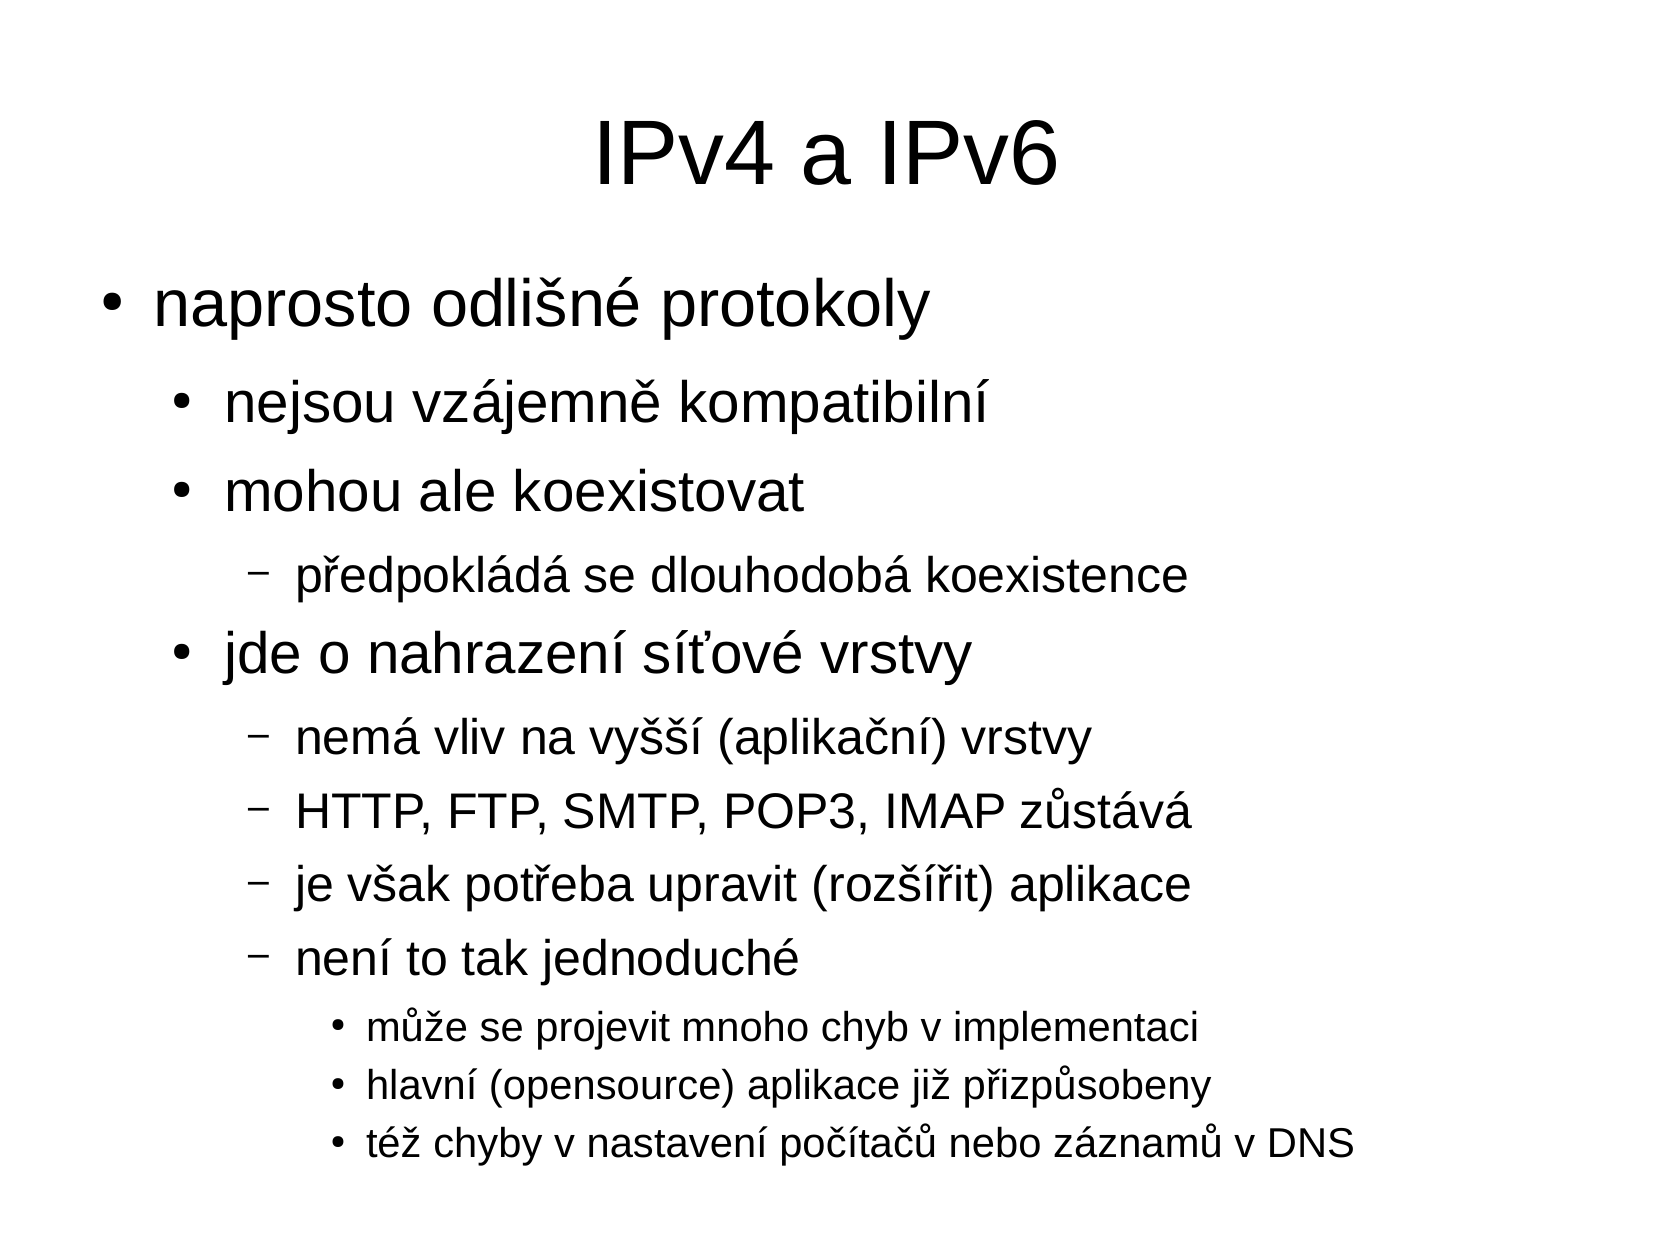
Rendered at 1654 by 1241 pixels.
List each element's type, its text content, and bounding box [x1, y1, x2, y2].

list naprosto odlišné protokoly nejsou vzájemně kompatibilní mohou ale koexistovat předpokládá se dlouhodobá koexistence jde o nahrazení síťové vrstvy nemá vliv na vyšší (aplikační) vrstvy HTTP, FTP, SMTP, POP3, IMAP zůstává je však potřeba upravit (rozšířit) aplikace není to tak jednoduché může se projevit mnoho chyb v implementaci hlavní (opensource) aplikace již přizpůsobeny též chyby v nastavení počítačů nebo záznamů v DNS [82, 265, 1571, 1182]
title IPv4 a IPv6 [82, 49, 1571, 257]
